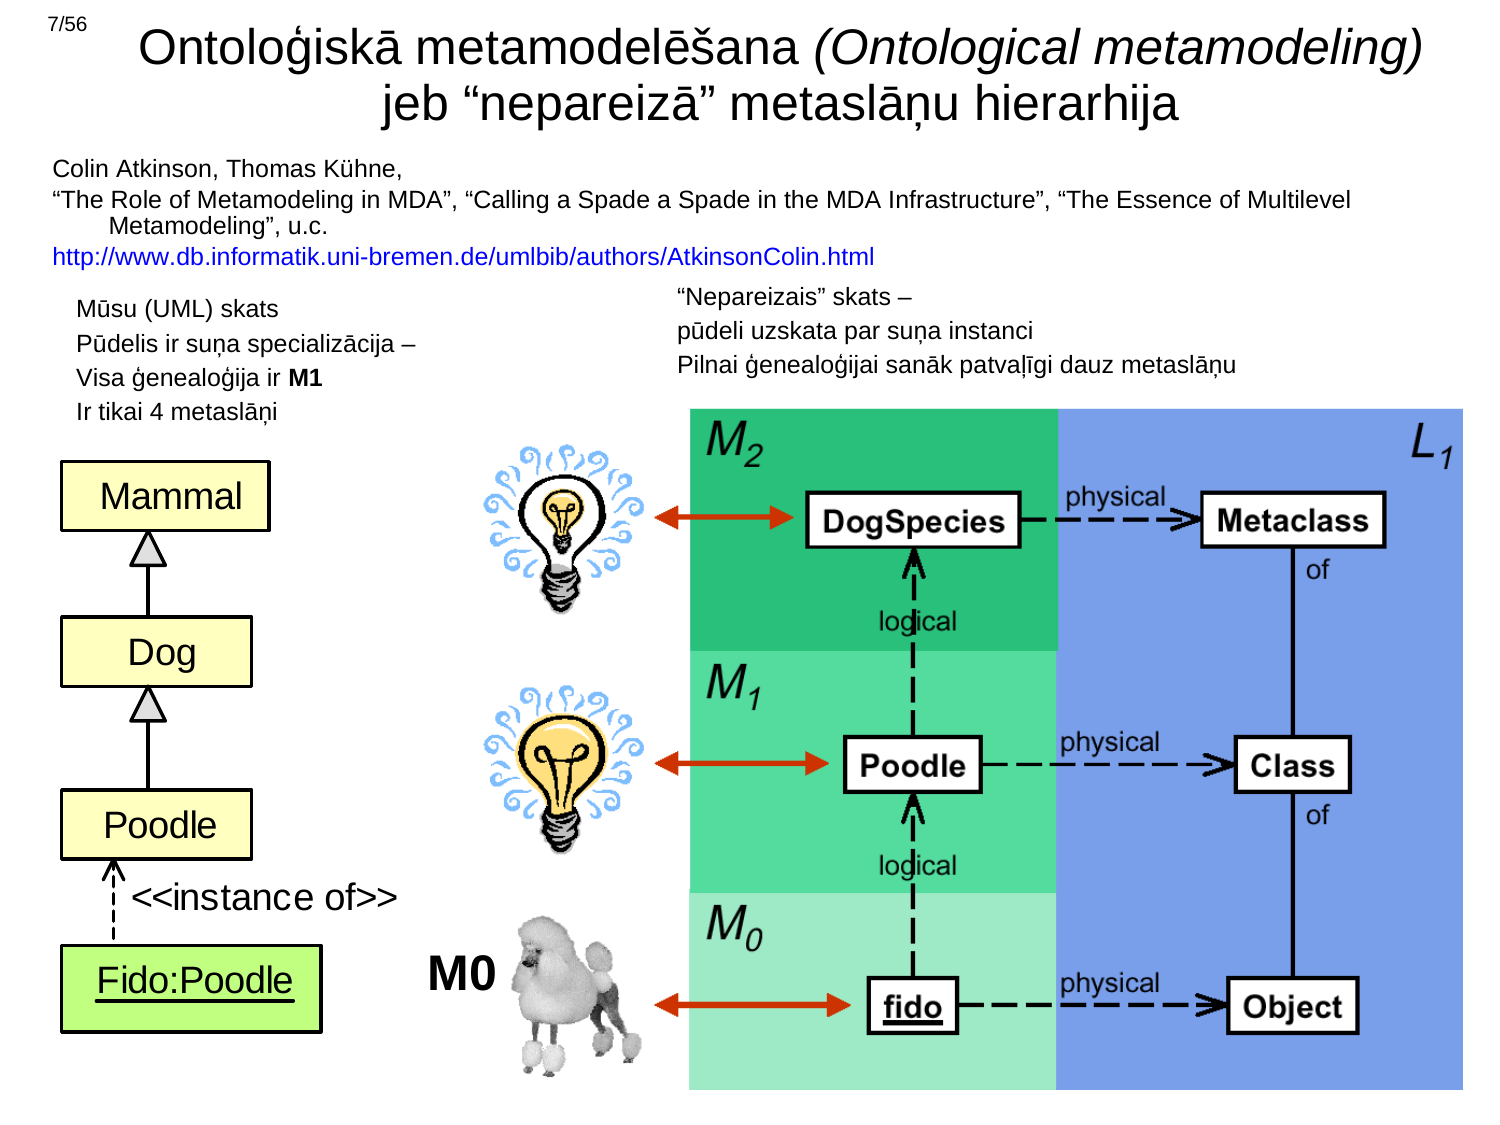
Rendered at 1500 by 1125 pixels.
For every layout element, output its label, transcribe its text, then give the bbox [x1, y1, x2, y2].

chart [462, 397, 1463, 1090]
title Ontoloģiskā metamodelēšana (Ontological metamodeling) jeb “nepareizā” metaslāņu hierarhija [99, 7, 1463, 143]
list Colin Atkinson, Thomas Kühne, “The Role of Metamodeling in MDA”, “Calling a Spade a Spade in the MDA Infrastructure”, “The Essence of Multilevel Metamodeling”, u.c. http://www.db.informatik.uni-bremen.de/umlbib/authors/AtkinsonColin.html [37, 149, 1450, 286]
text_box M0 [425, 937, 512, 1009]
text_box “Nepareizais” skats – pūdeli uzskata par suņa instanci Pilnai ģenealoģijai sanāk patvaļīgi dauz metaslāņu [662, 274, 1326, 387]
text_box Mūsu (UML) skats Pūdelis ir suņa specializācija – Visa ģenealoģija ir M1 Ir tikai 4 metaslāņi [61, 287, 439, 434]
picture [37, 437, 425, 1056]
